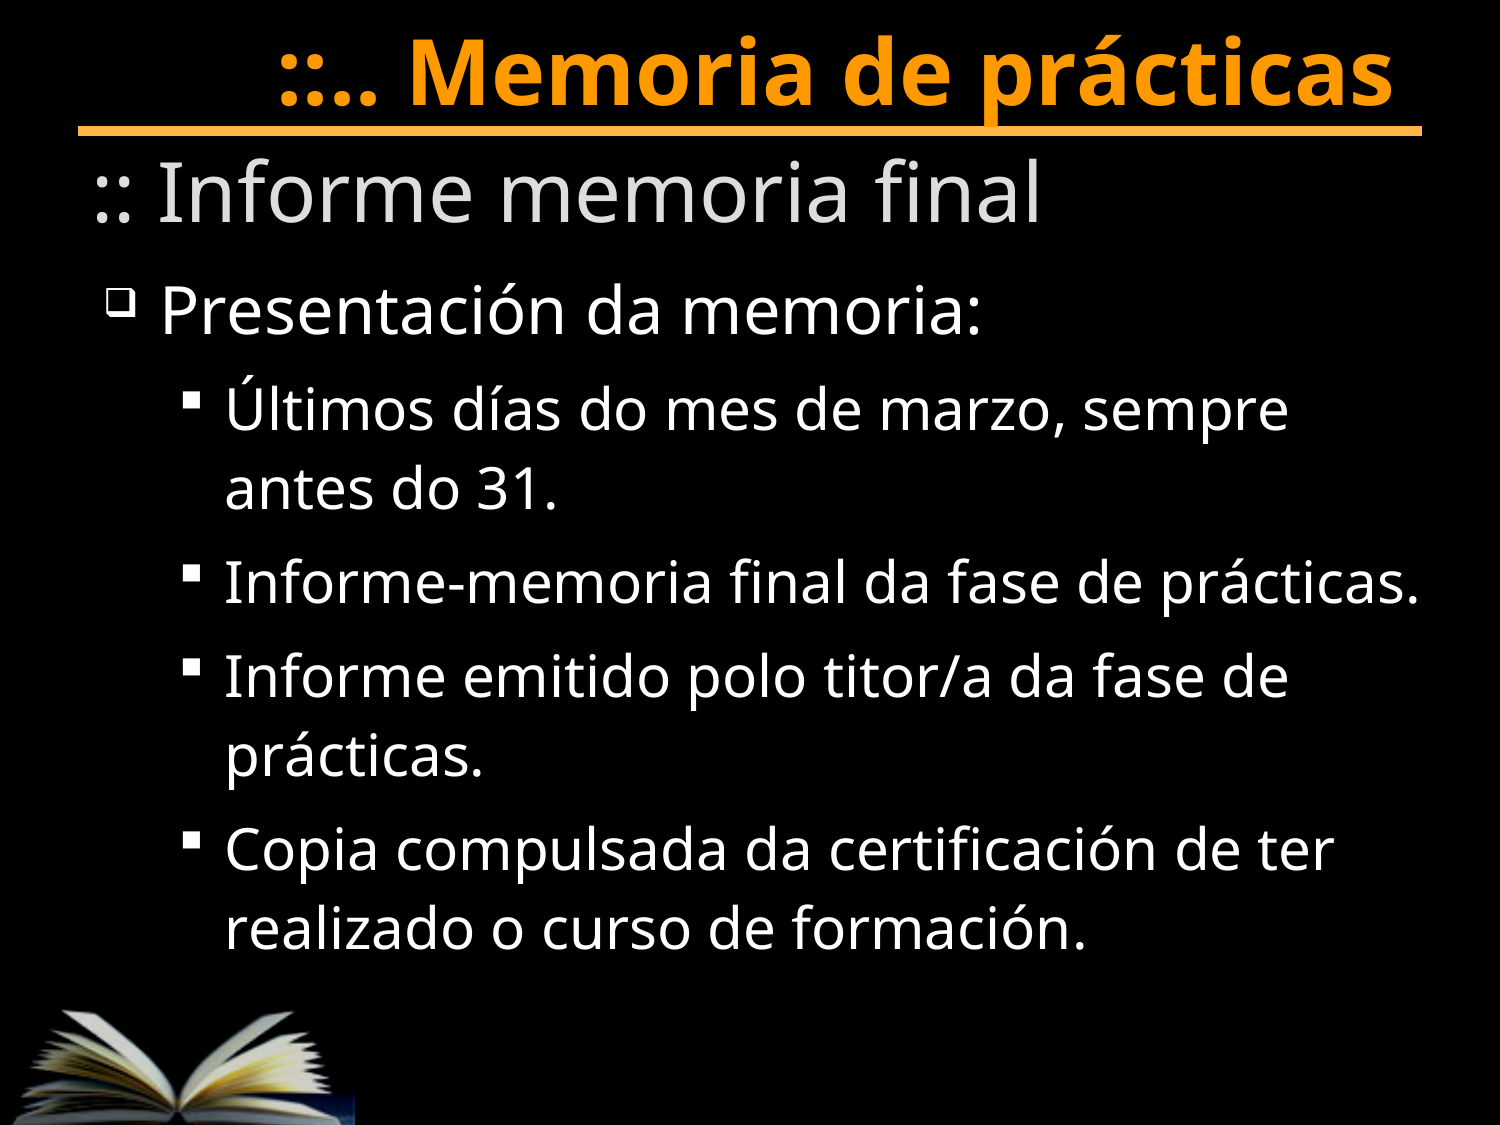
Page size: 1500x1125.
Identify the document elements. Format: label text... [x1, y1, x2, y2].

list Presentación da memoria: Últimos días do mes de marzo, sempre antes do 31. Informe-memoria final da fase de prácticas. Informe emitido polo titor/a da fase de prácticas. Copia compulsada da certificación de ter realizado o curso de formación. [88, 255, 1471, 1047]
picture [0, 787, 355, 1125]
title :: Informe memoria final [76, 132, 1427, 248]
